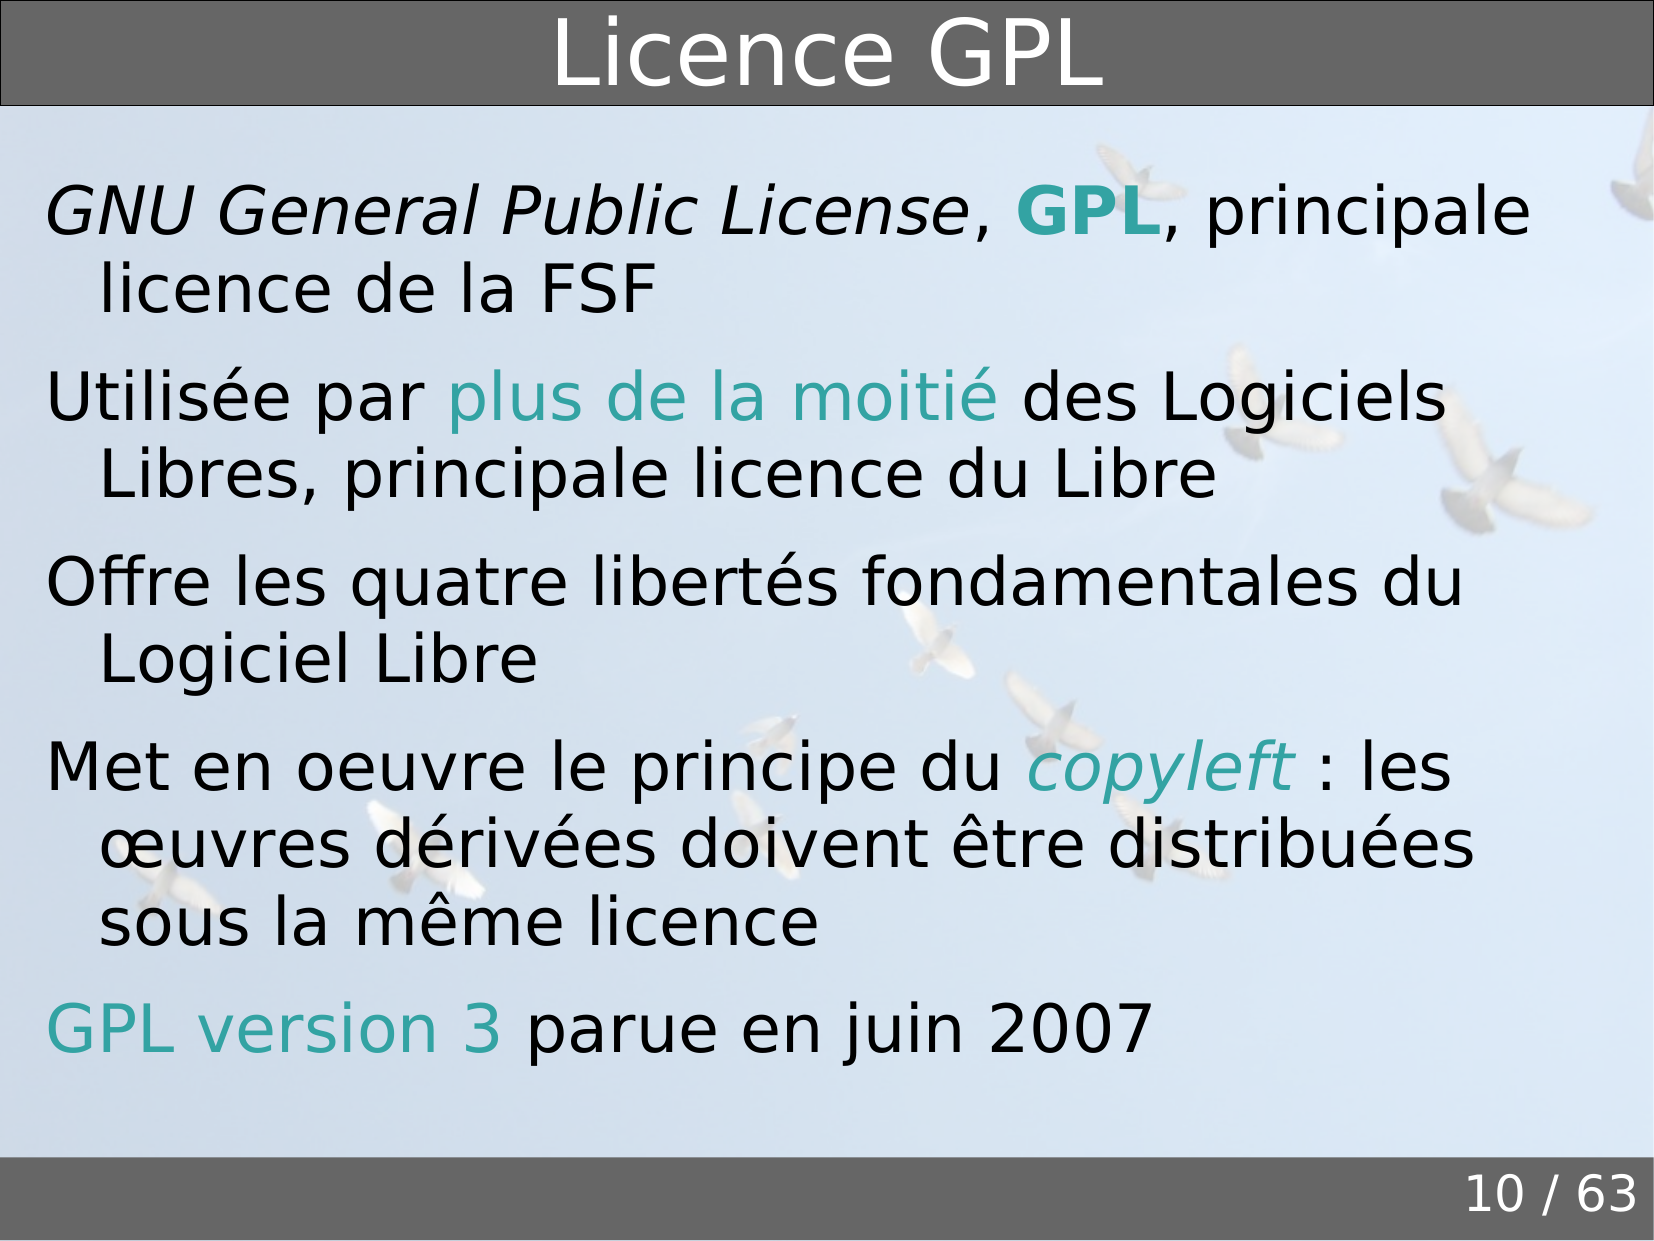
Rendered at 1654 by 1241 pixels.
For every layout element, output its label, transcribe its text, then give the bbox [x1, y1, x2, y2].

title Licence GPL [0, 0, 1654, 108]
list GNU General Public License, GPL, principale licence de la FSF Utilisée par plus de la moitié des Logiciels Libres, principale licence du Libre Offre les quatre libertés fondamentales du Logiciel Libre Met en oeuvre le principe du copyleft : les œuvres dérivées doivent être distribuées sous la même licence GPL version 3 parue en juin 2007 [28, 172, 1627, 1069]
